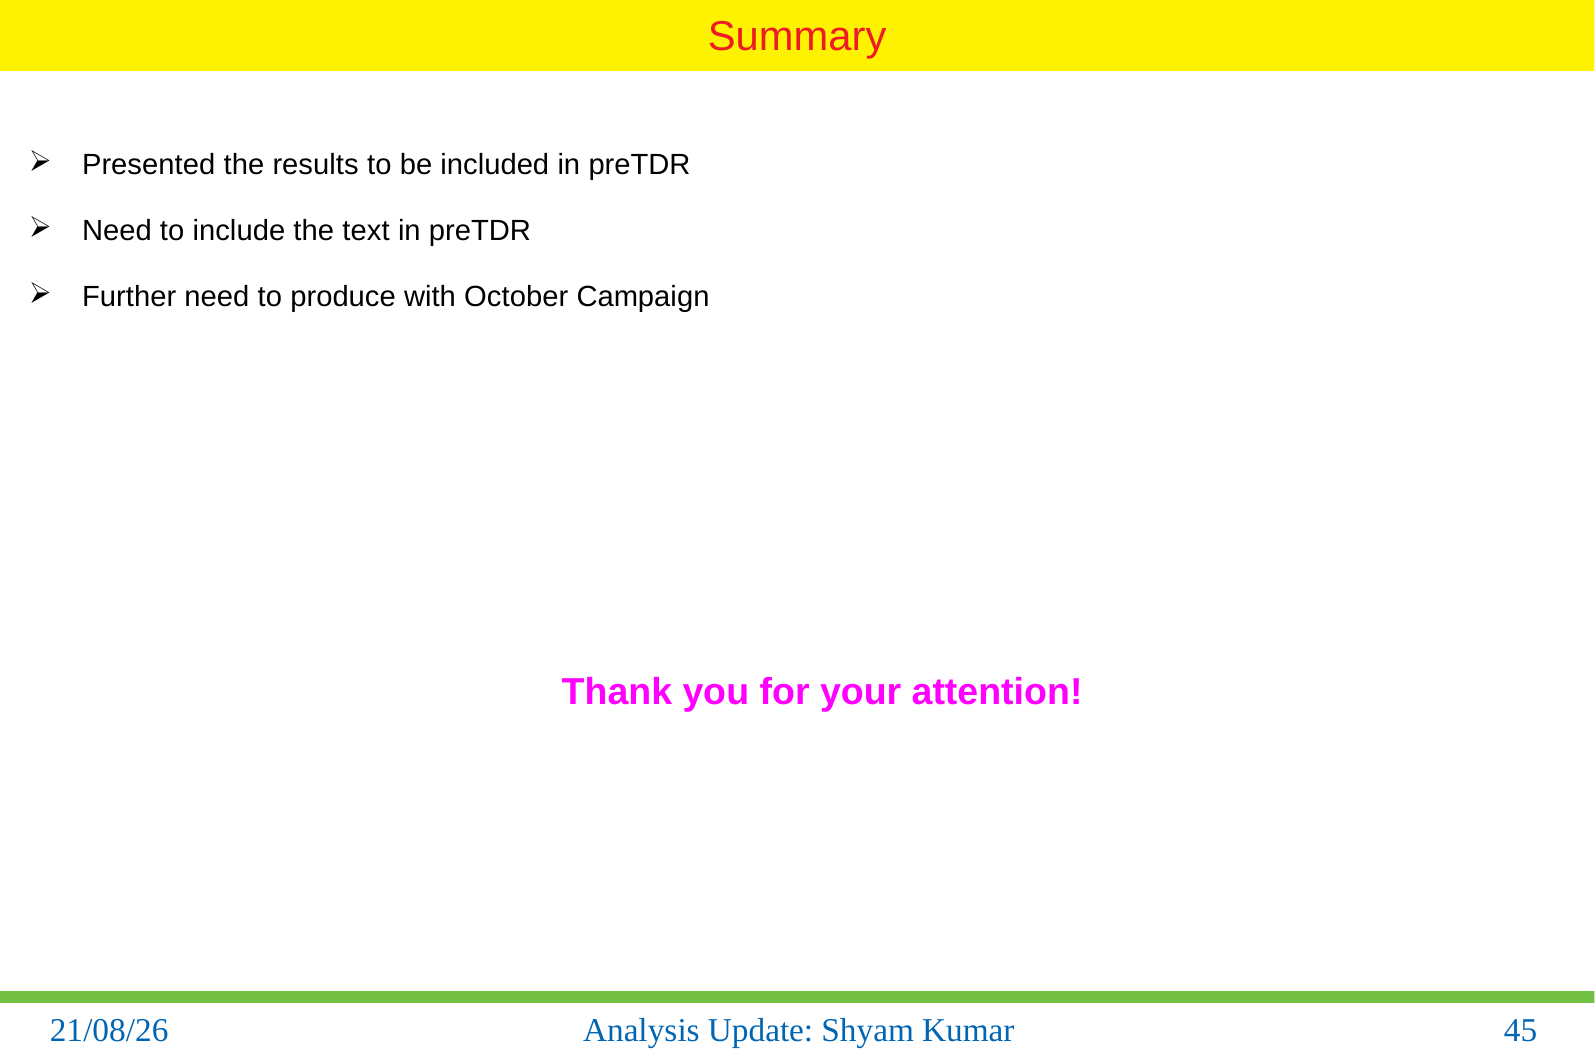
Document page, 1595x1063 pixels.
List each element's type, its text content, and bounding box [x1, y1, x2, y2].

title Summary [0, 0, 1595, 71]
text_box Thank you for your attention! [546, 662, 1111, 762]
list Presented the results to be included in preTDR Need to include the text in preTDR Further need to produce with October Campaign [11, 148, 1583, 986]
